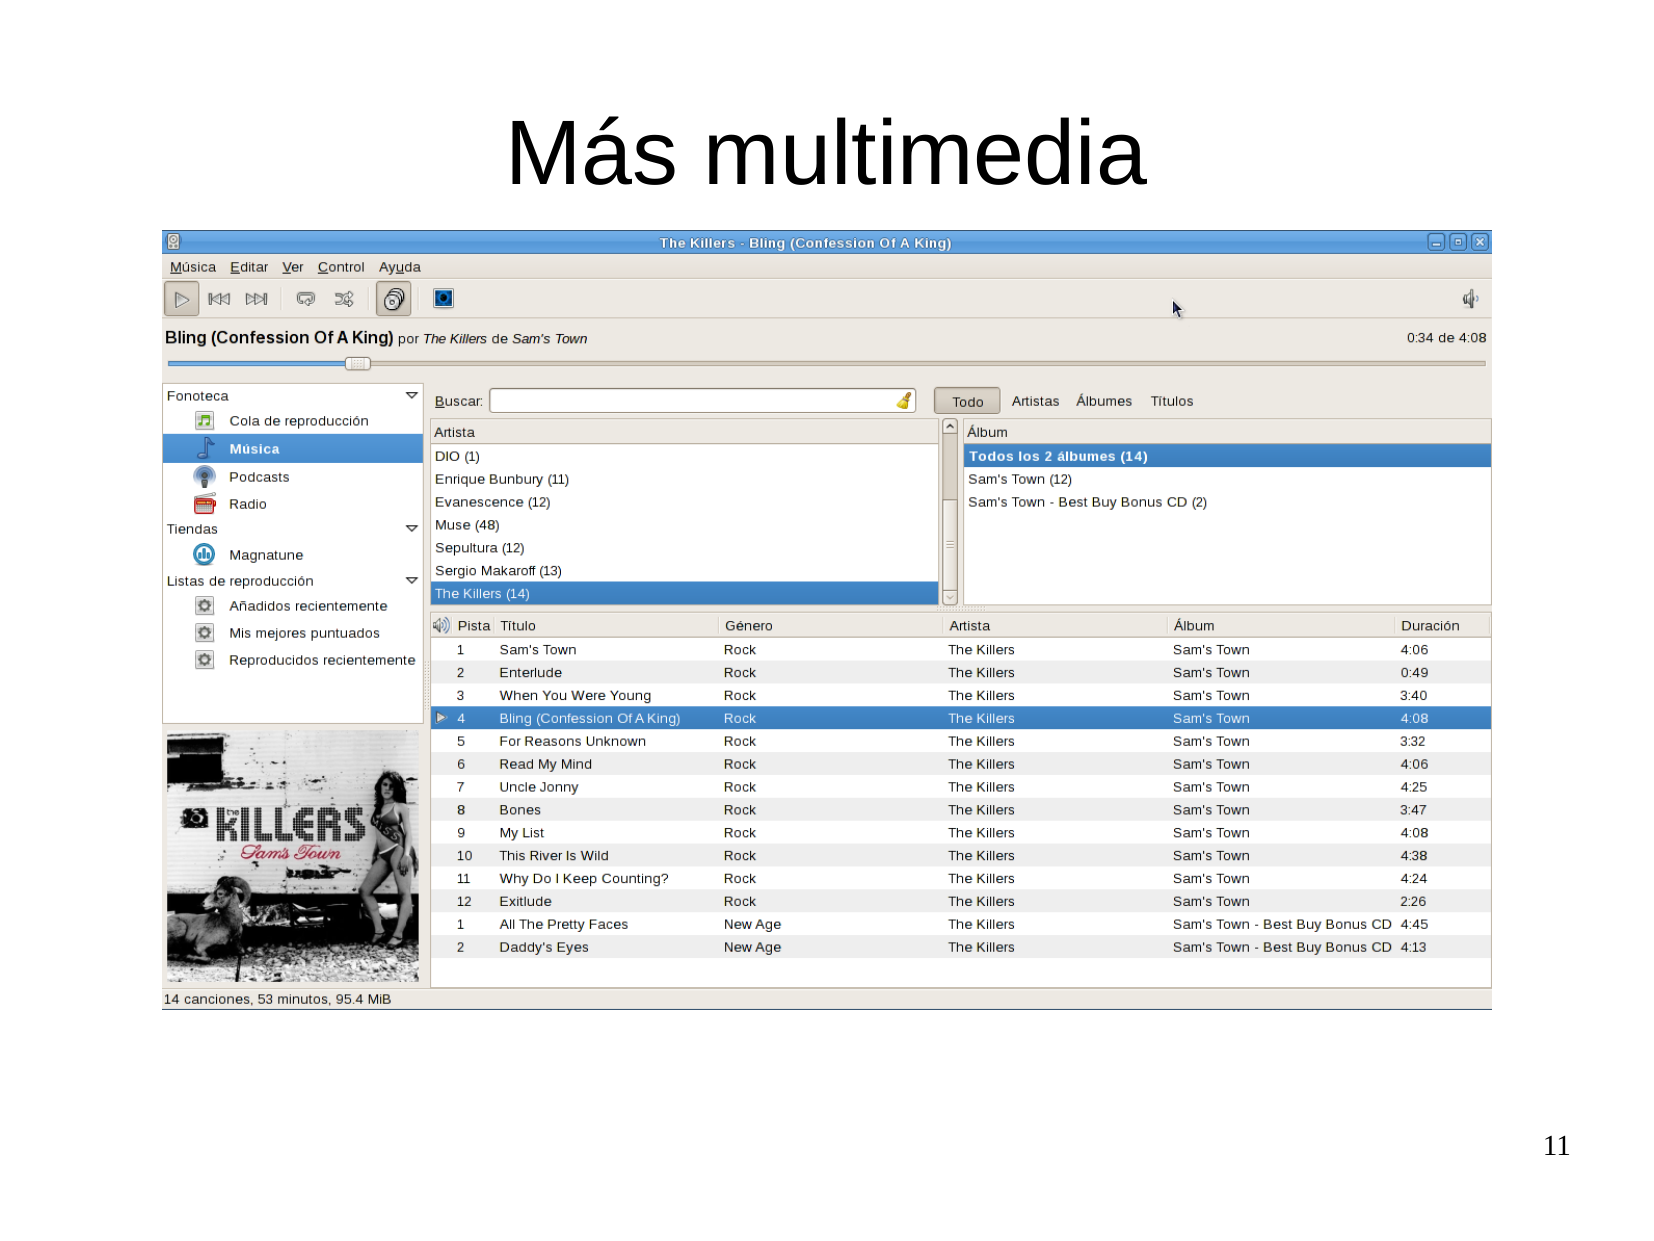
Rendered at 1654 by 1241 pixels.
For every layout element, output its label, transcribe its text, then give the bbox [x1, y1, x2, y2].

picture [162, 230, 1492, 1010]
title Más multimedia [82, 56, 1571, 250]
